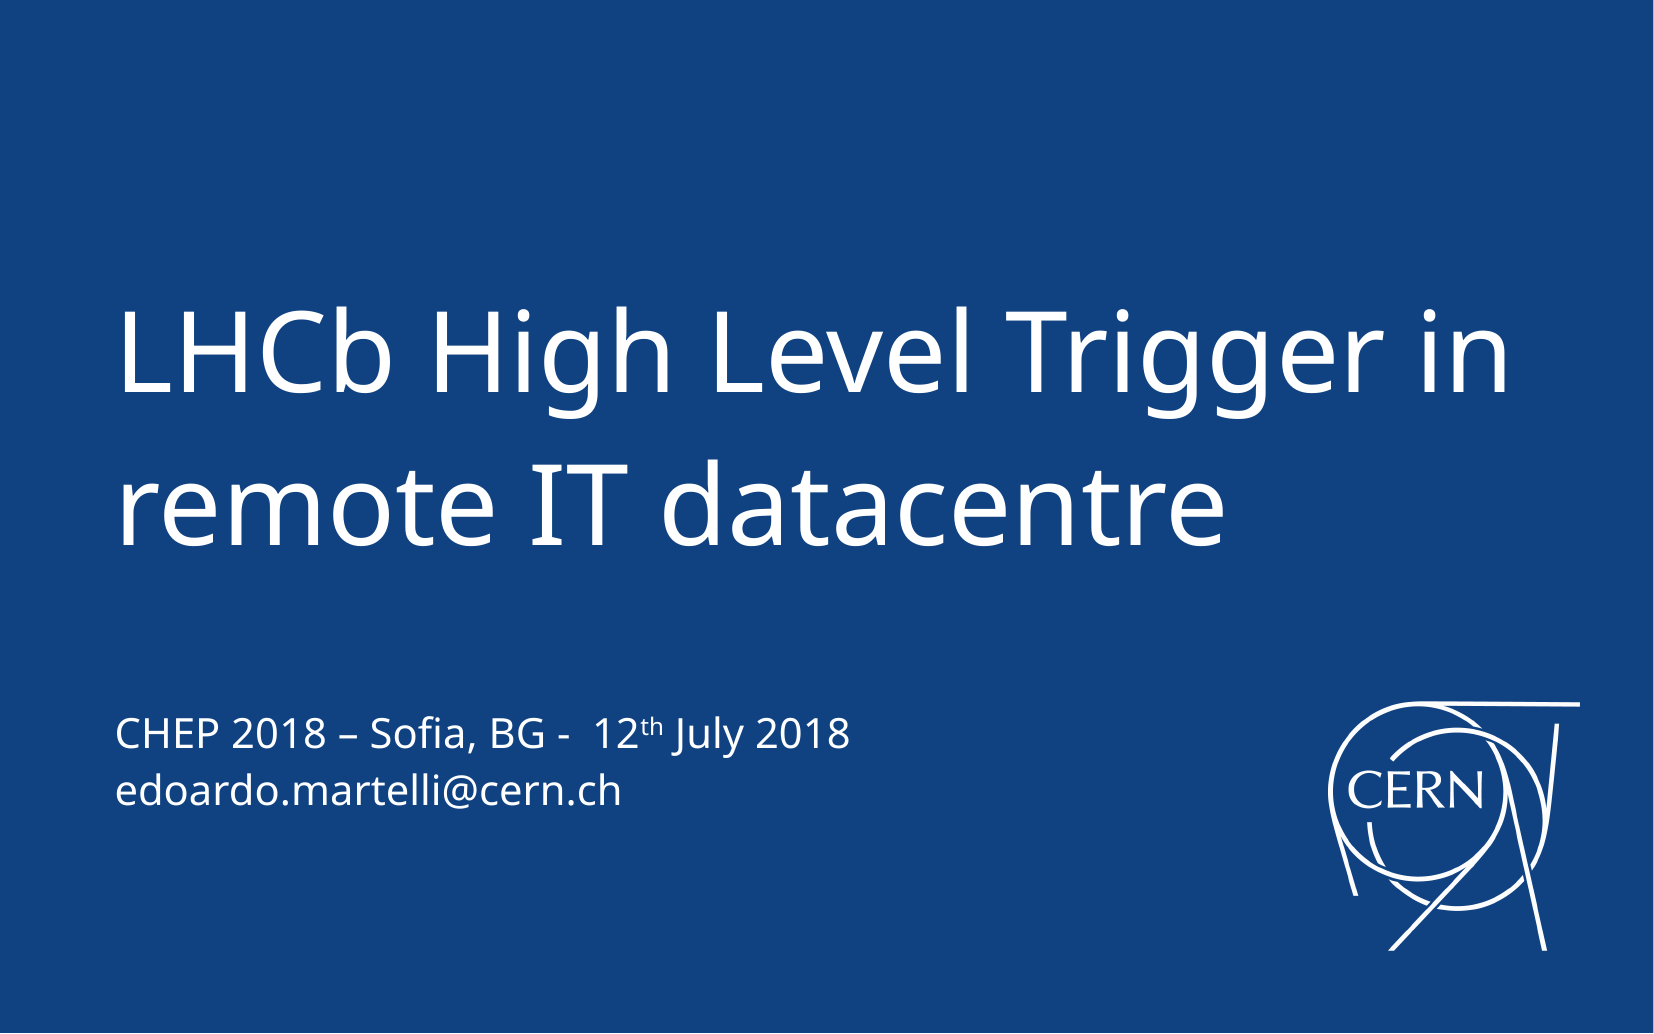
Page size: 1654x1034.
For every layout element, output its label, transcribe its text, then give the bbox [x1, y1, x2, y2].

picture [1328, 848, 1580, 952]
title LHCb High Level Trigger in remote IT datacentre CHEP 2018 – Sofia, BG - 12th July 2018 edoardo.martelli@cern.ch [114, 241, 1630, 848]
